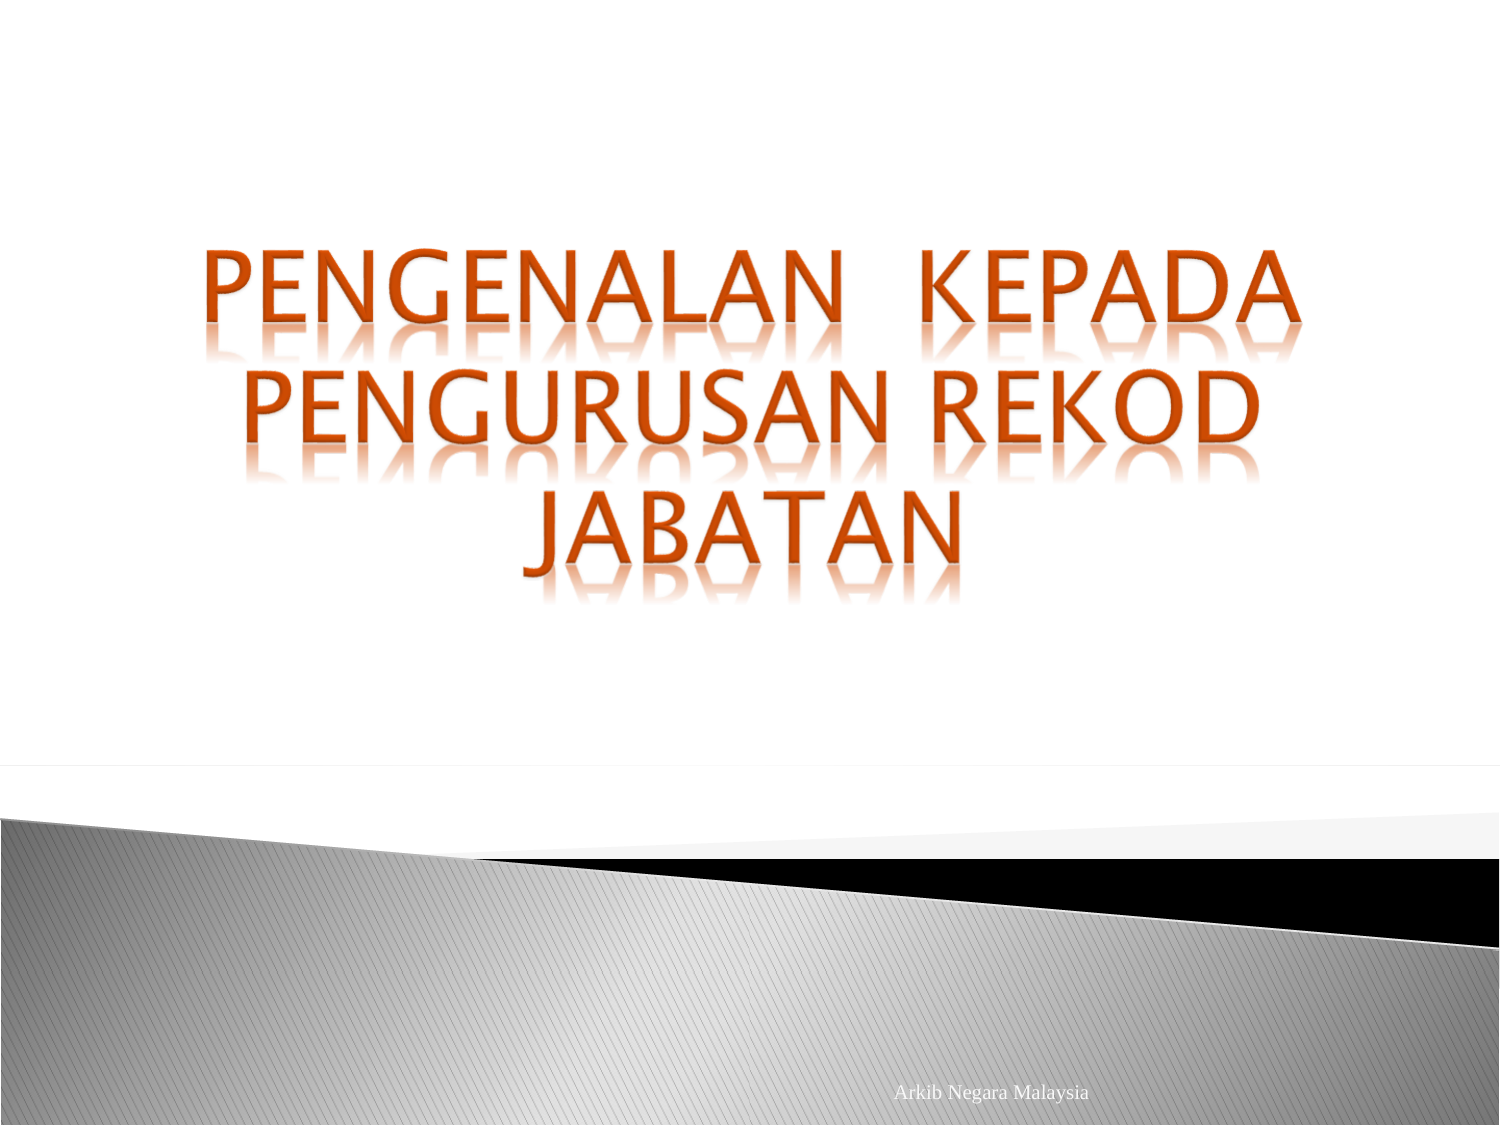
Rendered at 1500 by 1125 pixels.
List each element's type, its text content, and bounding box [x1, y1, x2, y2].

picture [113, 224, 1389, 726]
text_box Arkib Negara Malaysia [718, 1051, 1105, 1112]
picture [0, 818, 1500, 1125]
